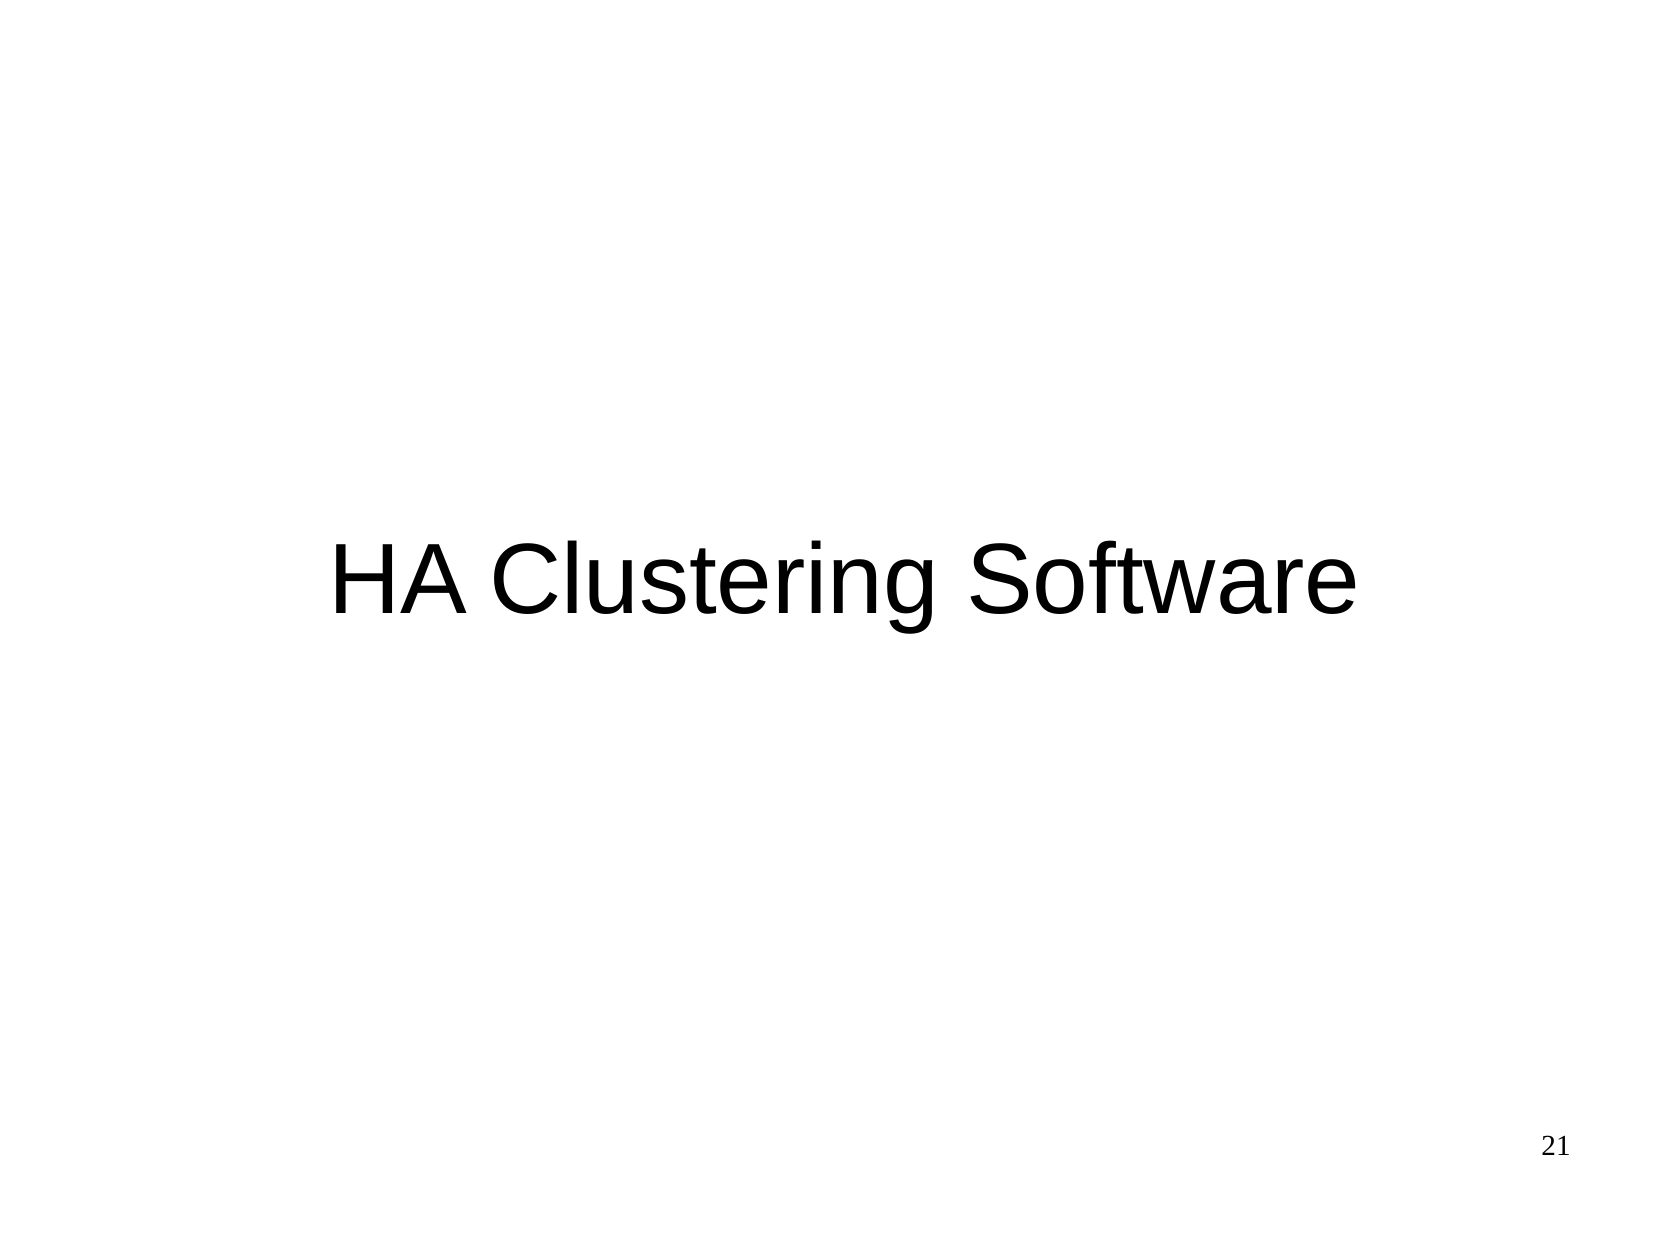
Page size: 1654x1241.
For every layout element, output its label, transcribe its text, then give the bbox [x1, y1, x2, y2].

subtitle HA Clustering Software [82, 56, 1571, 1102]
